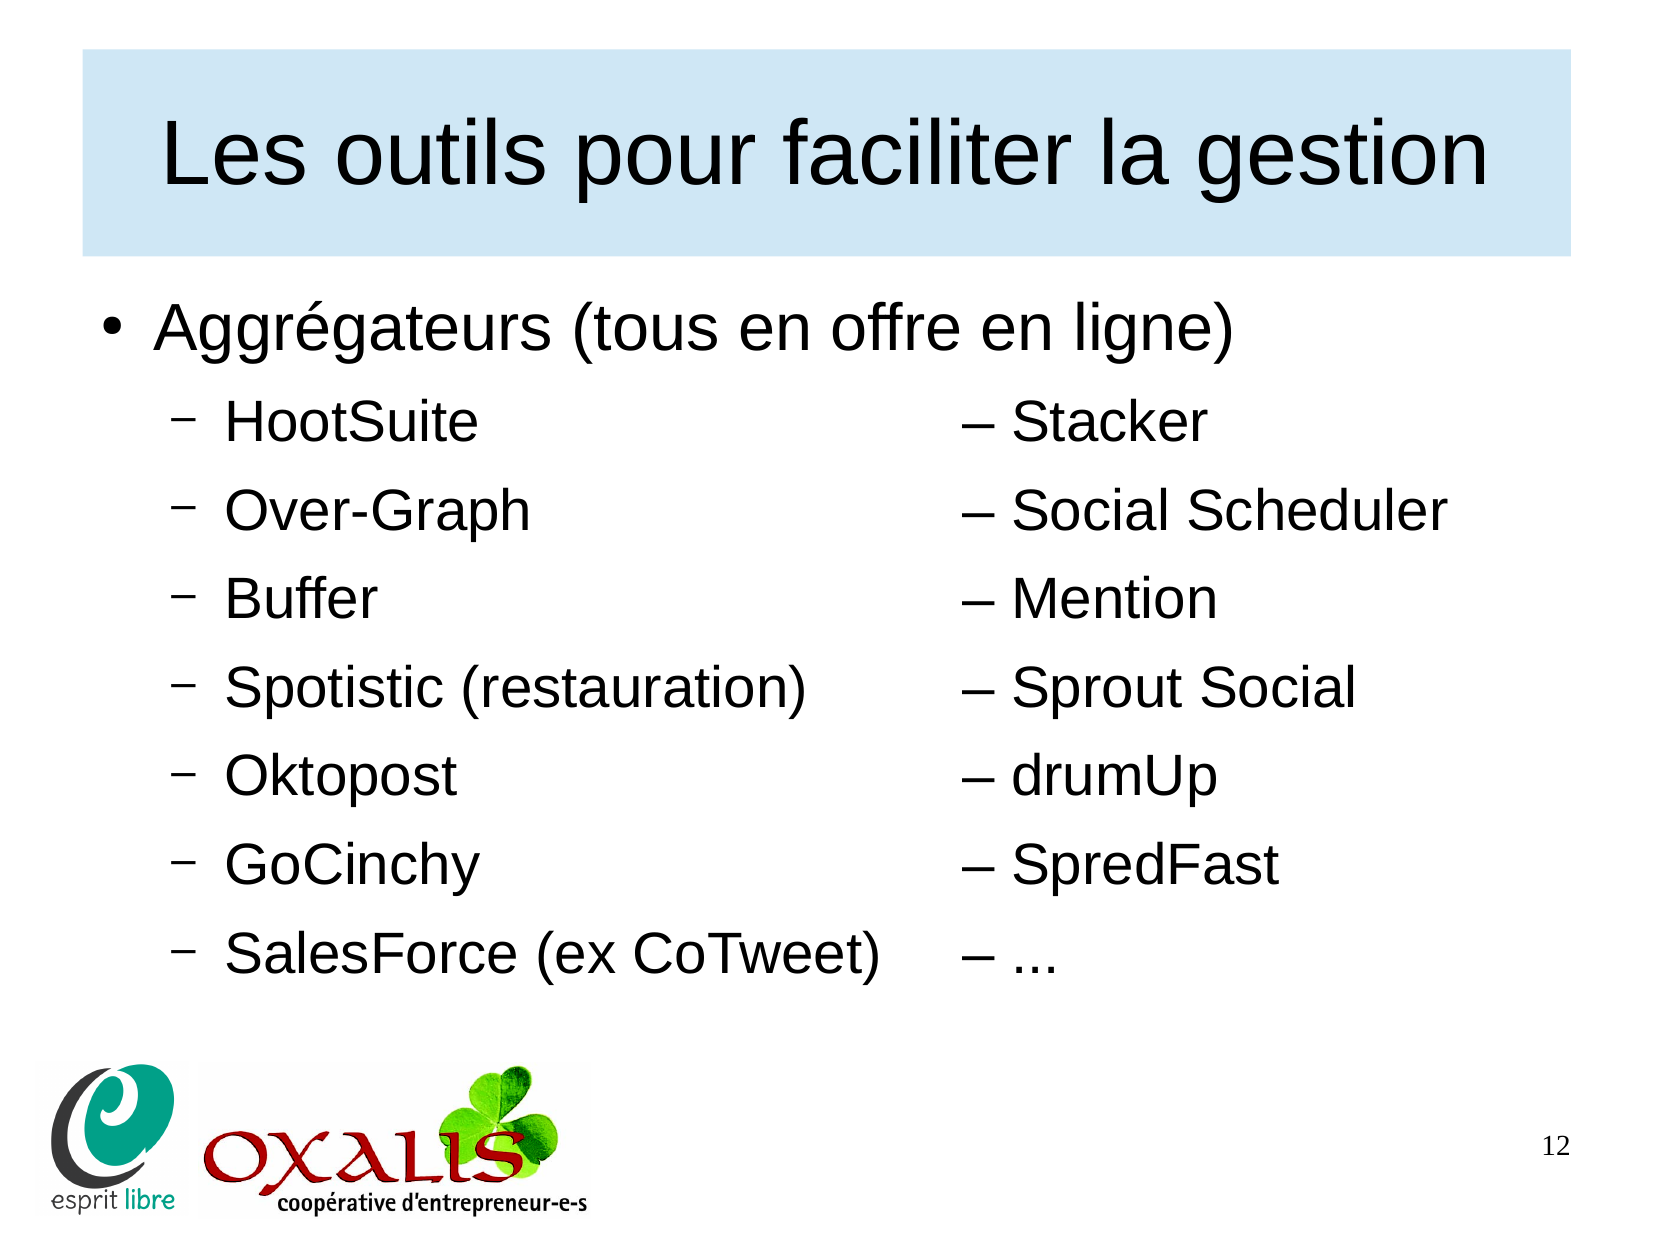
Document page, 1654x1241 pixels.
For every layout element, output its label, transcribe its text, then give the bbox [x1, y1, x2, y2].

list Aggrégateurs (tous en offre en ligne) HootSuite – Stacker Over-Graph – Social Scheduler Buffer – Mention Spotistic (restauration) – Sprout Social Oktopost – drumUp GoCinchy – SpredFast SalesForce (ex CoTweet) – ... [82, 290, 1571, 1010]
title Les outils pour faciliter la gestion [82, 49, 1571, 257]
picture [35, 1061, 189, 1216]
picture [198, 1062, 591, 1219]
